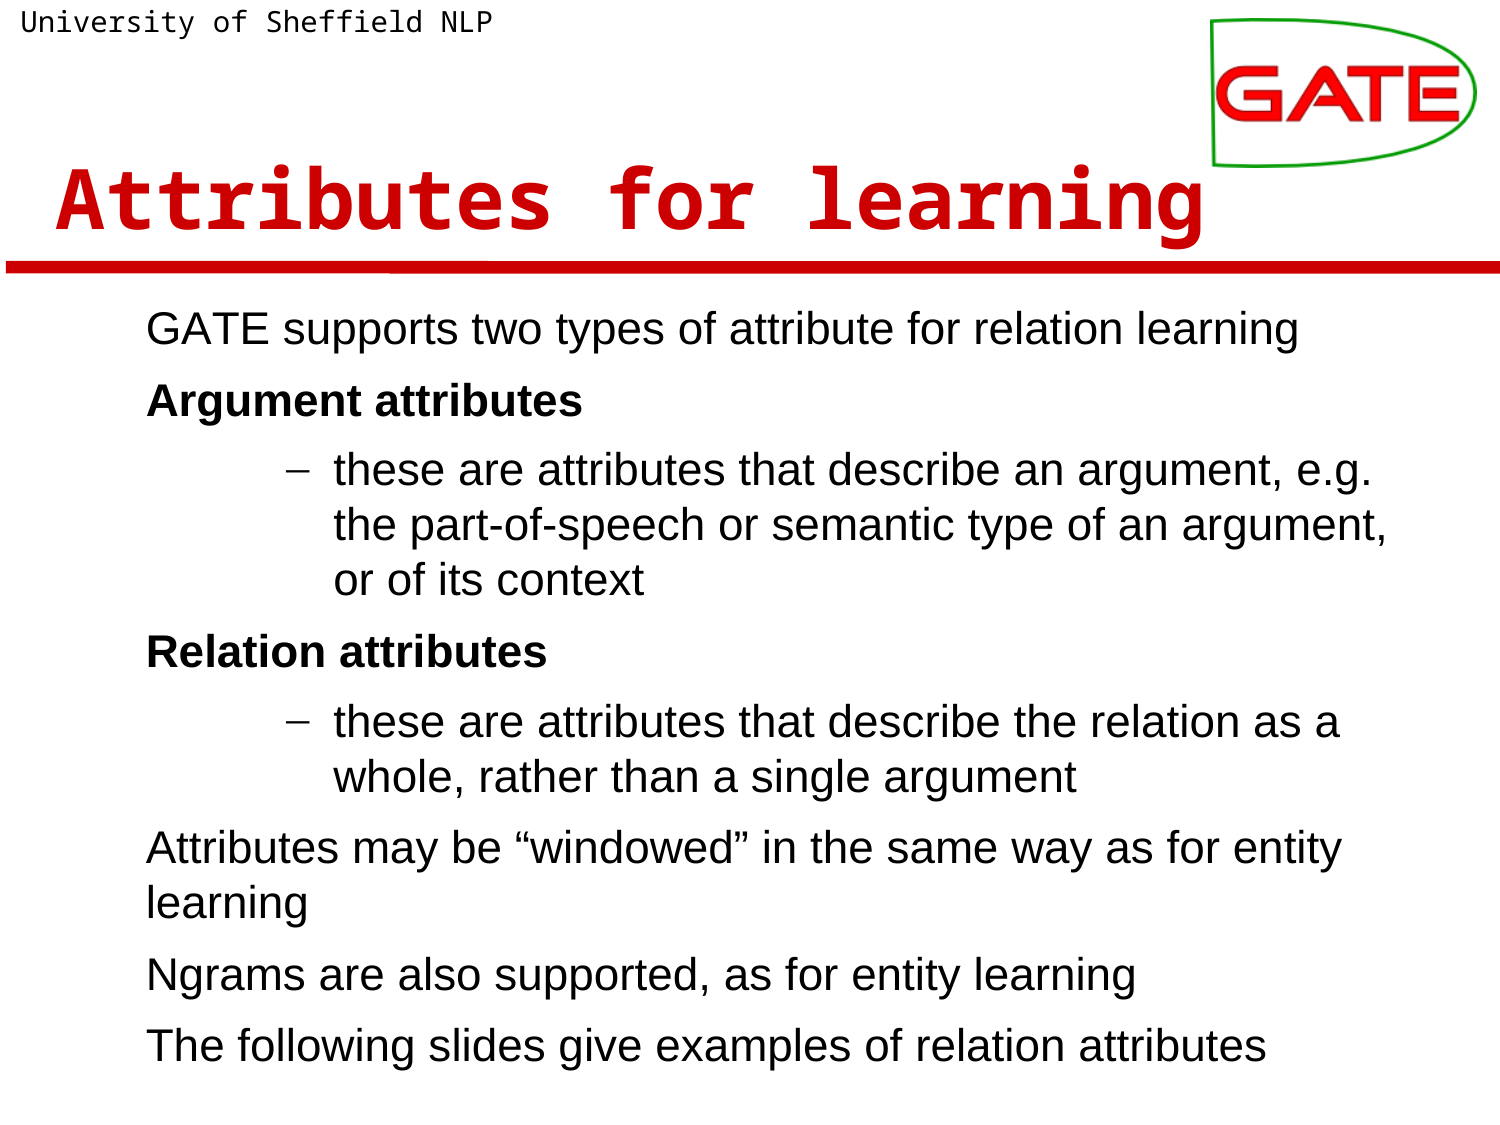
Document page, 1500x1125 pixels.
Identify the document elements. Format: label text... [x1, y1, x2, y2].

list GATE supports two types of attribute for relation learning Argument attributes these are attributes that describe an argument, e.g. the part-of-speech or semantic type of an argument, or of its context Relation attributes these are attributes that describe the relation as a whole, rather than a single argument Attributes may be “windowed” in the same way as for entity learning Ngrams are also supported, as for entity learning The following slides give examples of relation attributes [74, 291, 1425, 1059]
picture [1210, 18, 1477, 168]
title Attributes for learning [41, 37, 1391, 254]
